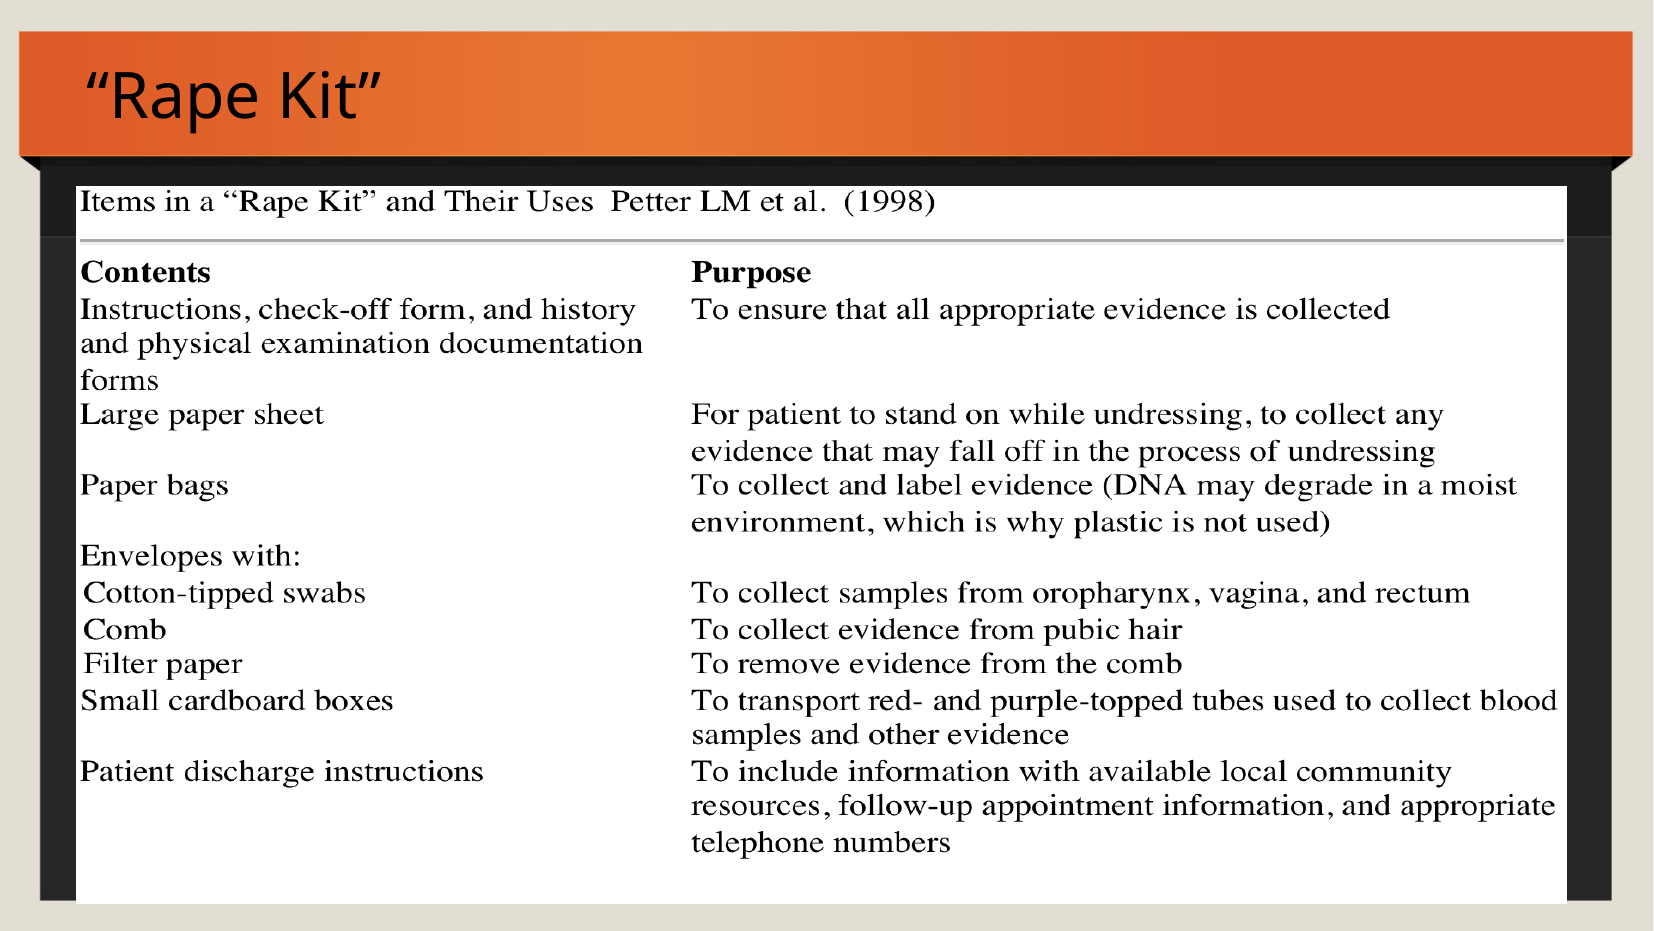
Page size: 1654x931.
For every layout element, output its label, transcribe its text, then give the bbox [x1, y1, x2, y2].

picture [0, 0, 1654, 931]
title “Rape Kit” [71, 46, 1597, 140]
